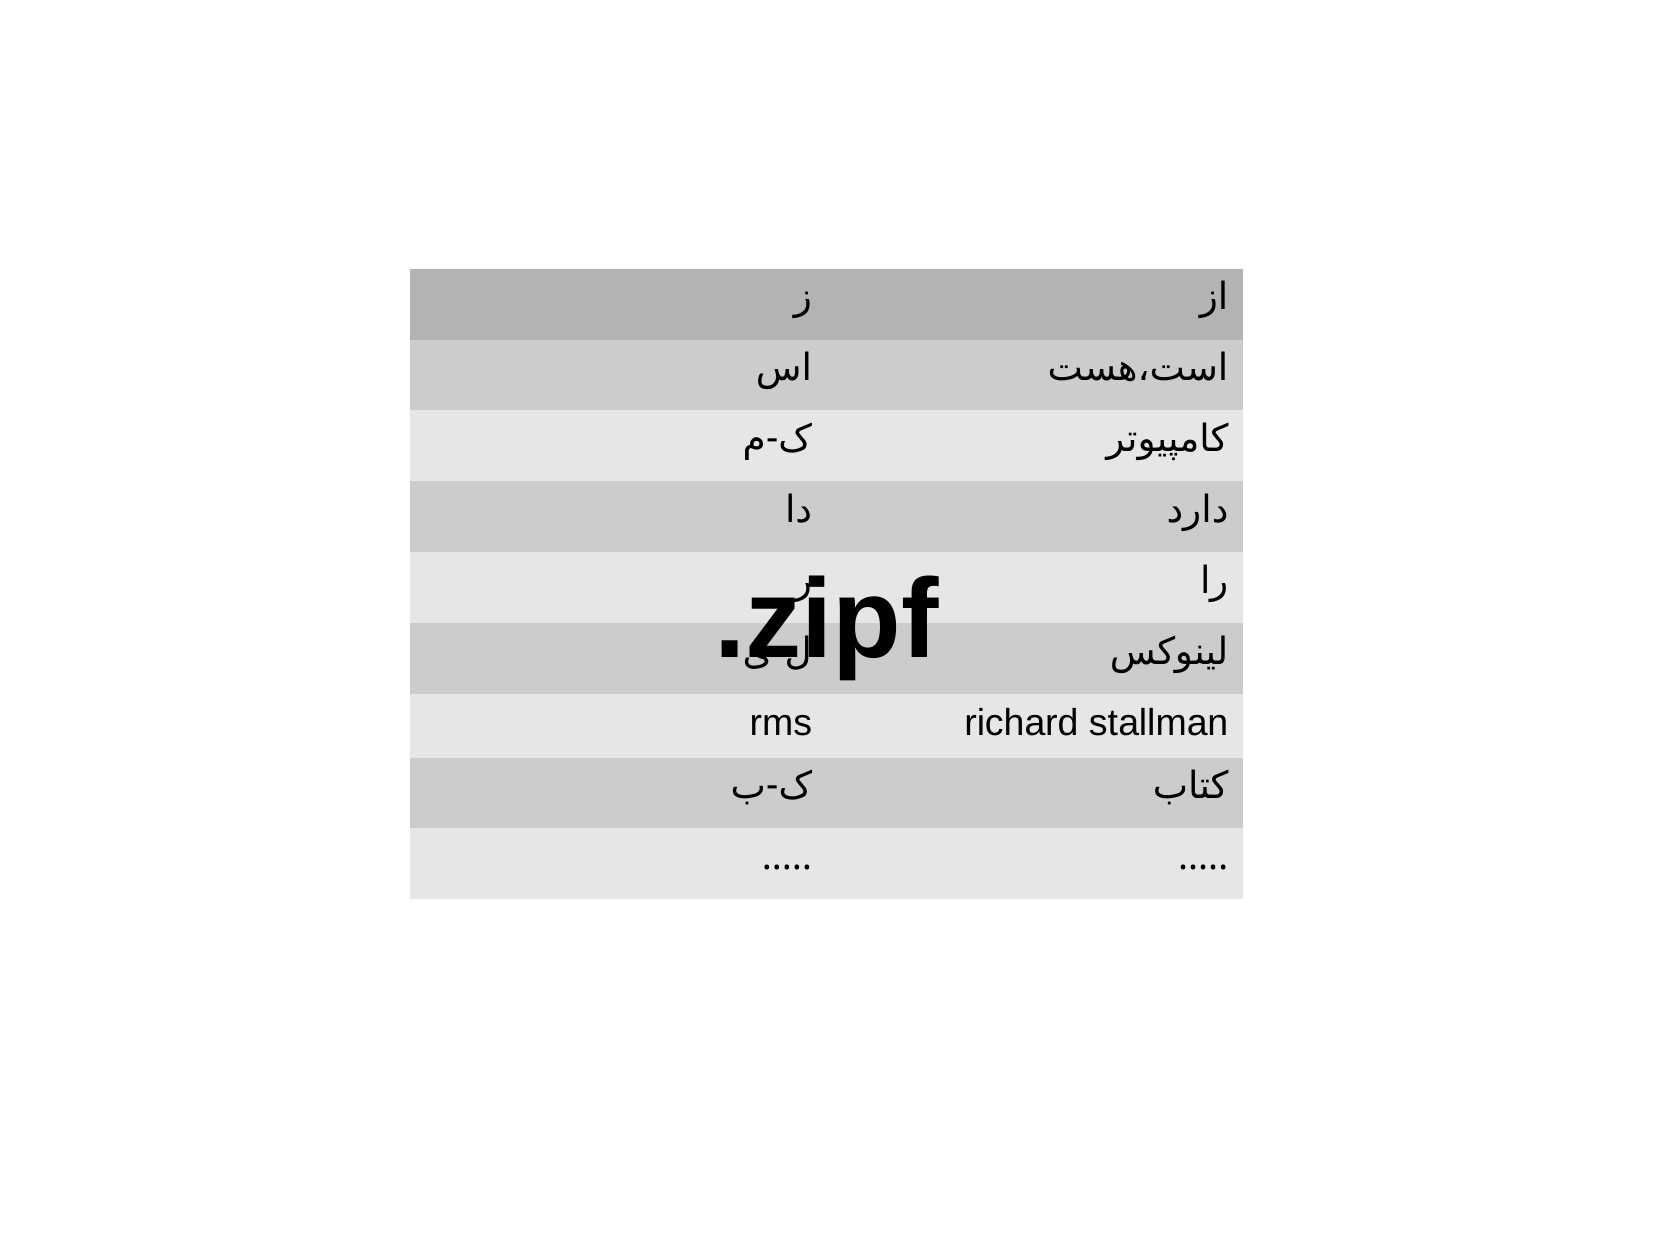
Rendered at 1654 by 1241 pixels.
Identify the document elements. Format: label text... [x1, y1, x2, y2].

table_cell ر [410, 552, 699, 623]
table_cell ک-ب [410, 758, 827, 828]
text_box .zipf [699, 547, 955, 689]
table_cell اس [410, 340, 827, 410]
table_cell دارد [827, 481, 1243, 552]
table_cell rms [410, 694, 827, 758]
table_cell است،هست [827, 340, 1243, 410]
table_cell ….. [410, 828, 827, 899]
table_cell richard stallman [827, 694, 1243, 758]
table_header ز [410, 269, 827, 340]
table_cell ک-م [410, 410, 827, 481]
table_cell را [955, 552, 1243, 623]
table_cell دا [410, 481, 827, 552]
table_cell ل-ی [410, 623, 827, 694]
table_cell کامپیوتر [827, 410, 1243, 481]
table_header از [827, 269, 1243, 340]
table_cell لینوکس [827, 623, 1243, 694]
table_cell ….. [827, 828, 1243, 899]
table_cell کتاب [827, 758, 1243, 828]
